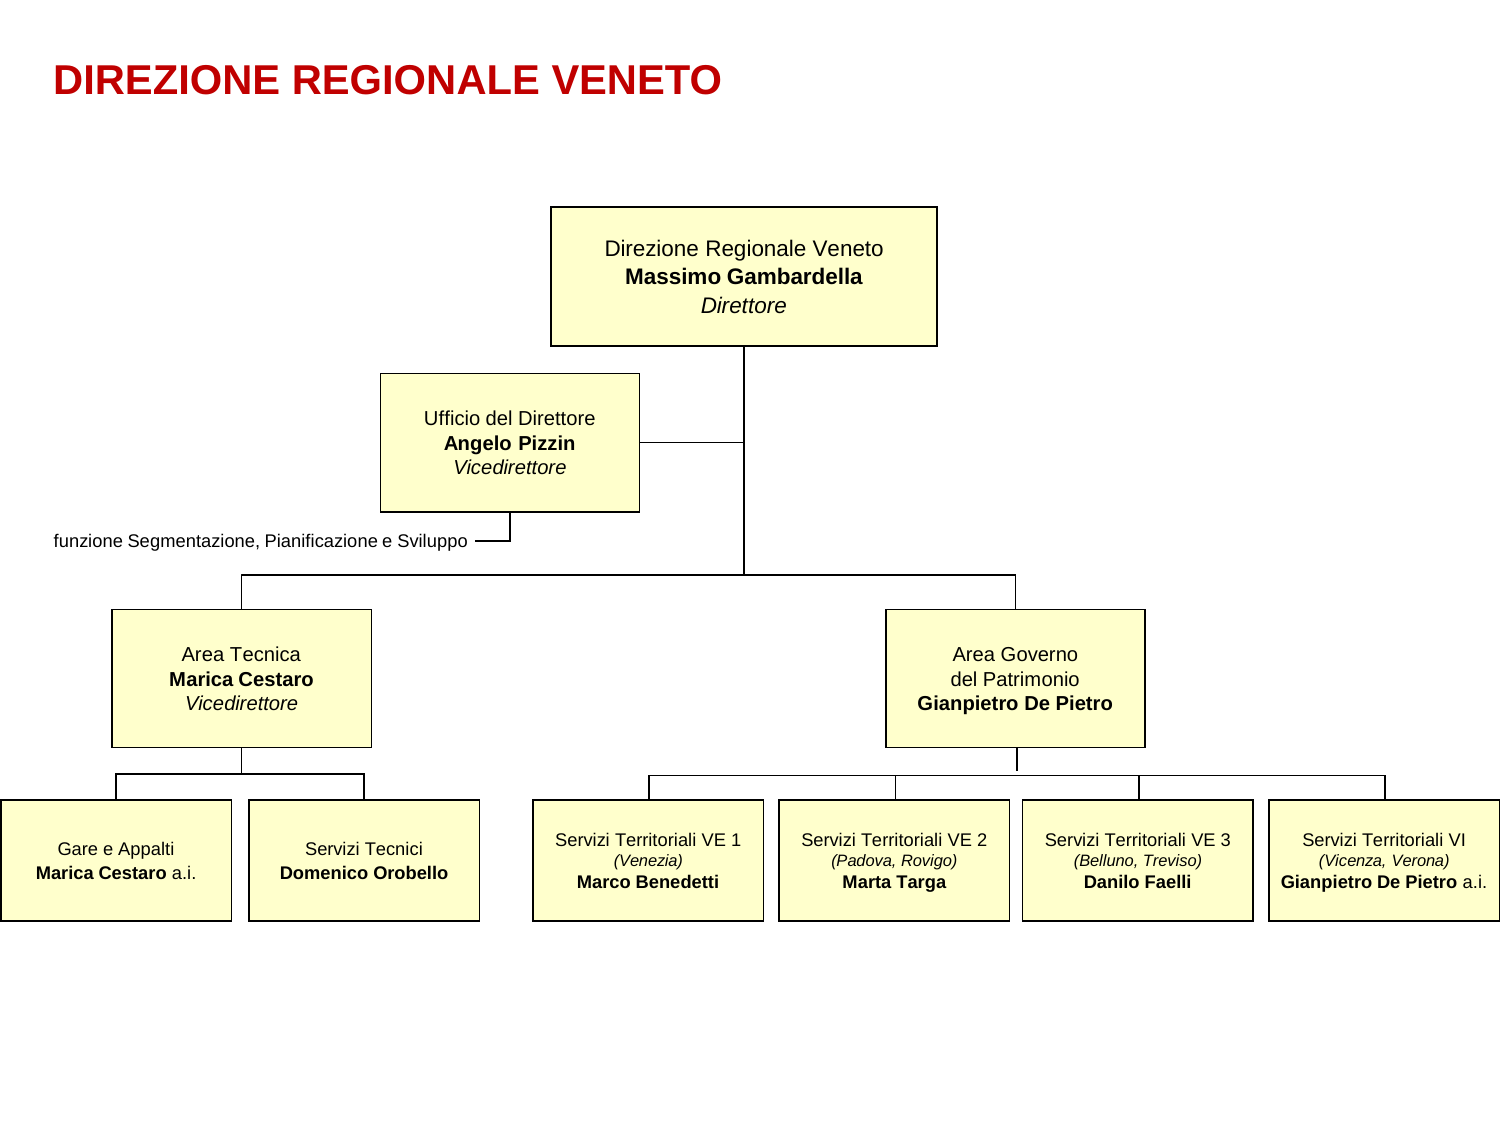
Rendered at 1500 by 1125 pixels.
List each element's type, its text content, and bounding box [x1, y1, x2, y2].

picture [0, 206, 1500, 922]
text_box DIREZIONE REGIONALE VENETO [38, 45, 1500, 128]
